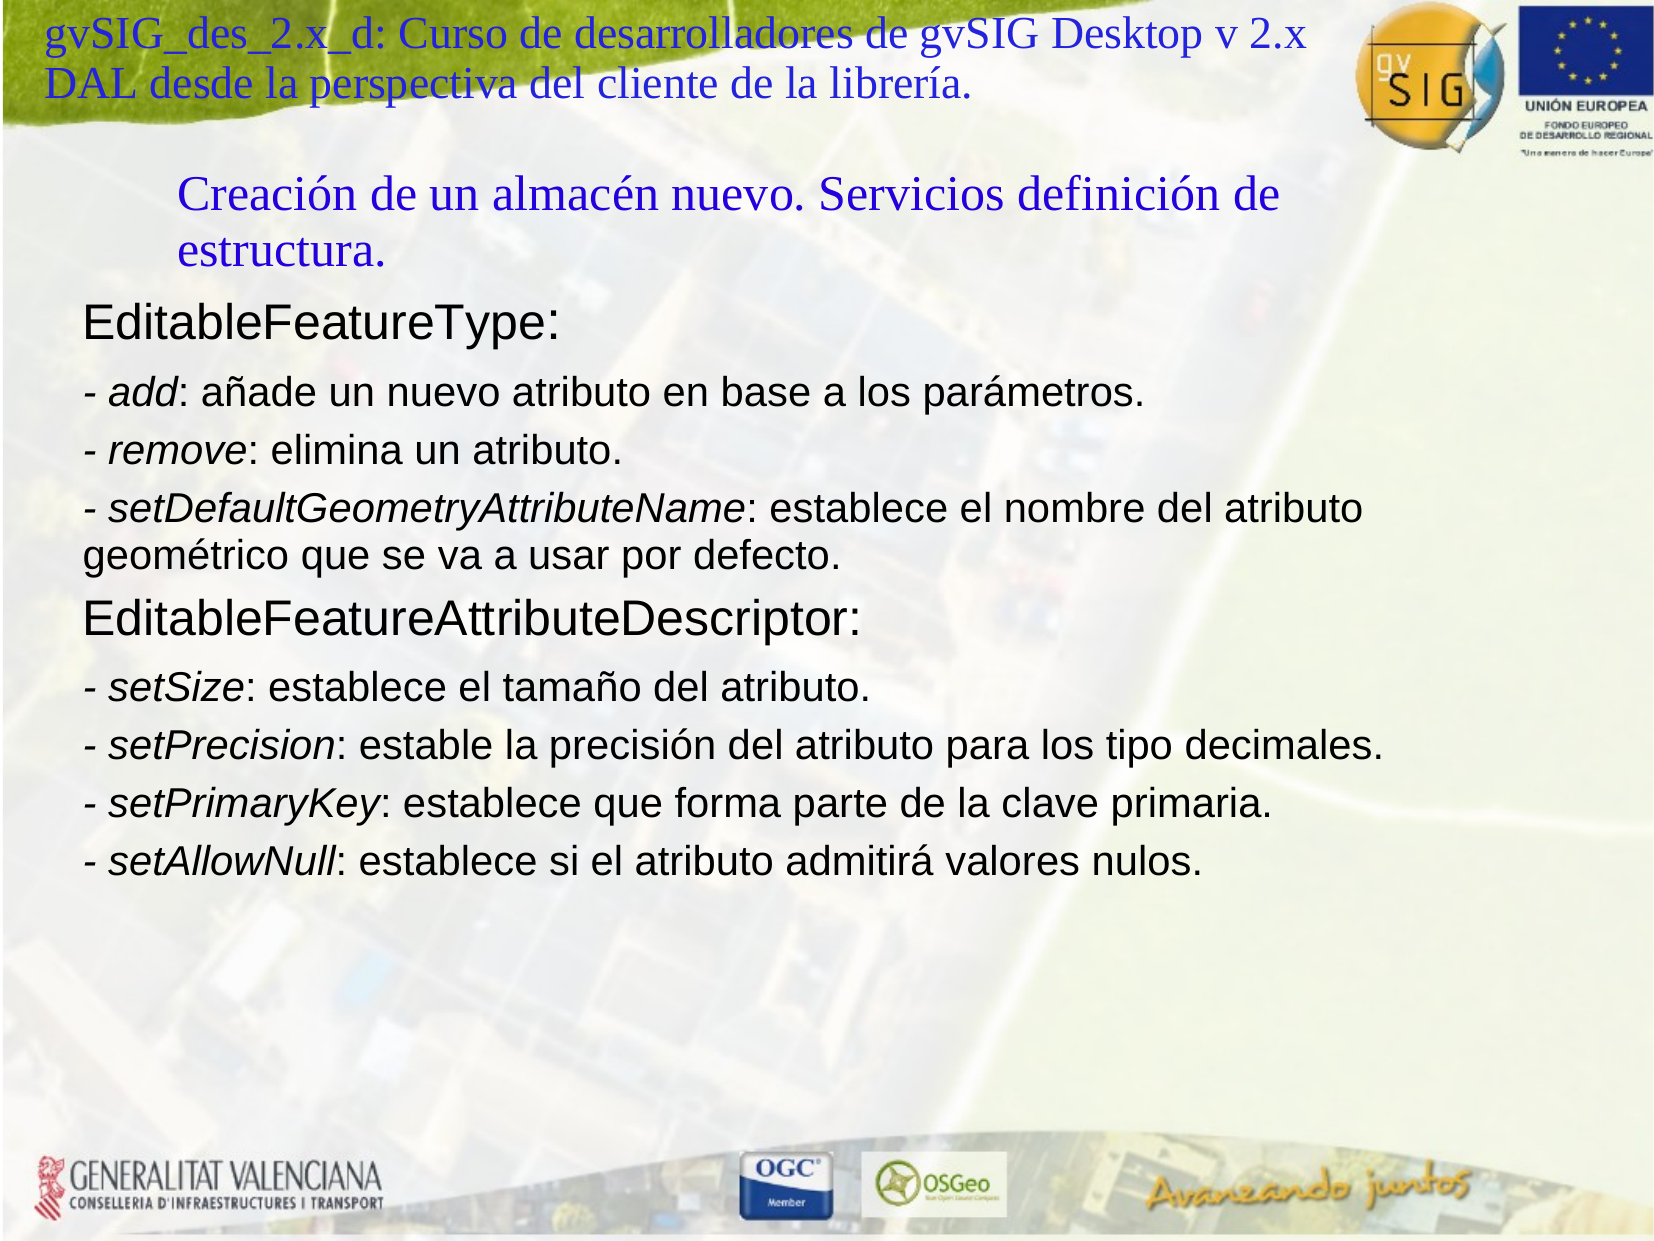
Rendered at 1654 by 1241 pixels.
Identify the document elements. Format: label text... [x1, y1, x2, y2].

picture [2, 0, 1654, 1241]
list EditableFeatureType: - add: añade un nuevo atributo en base a los parámetros. - remove: elimina un atributo. - setDefaultGeometryAttributeName: establece el nombre del atributo geométrico que se va a usar por defecto. EditableFeatureAttributeDescriptor: - setSize: establece el tamaño del atributo. - setPrecision: estable la precisión del atributo para los tipo decimales. - setPrimaryKey: establece que forma parte de la clave primaria. - setAllowNull: establece si el atributo admitirá valores nulos. [82, 290, 1571, 1010]
title Creación de un almacén nuevo. Servicios definición de estructura. [177, 88, 1329, 290]
